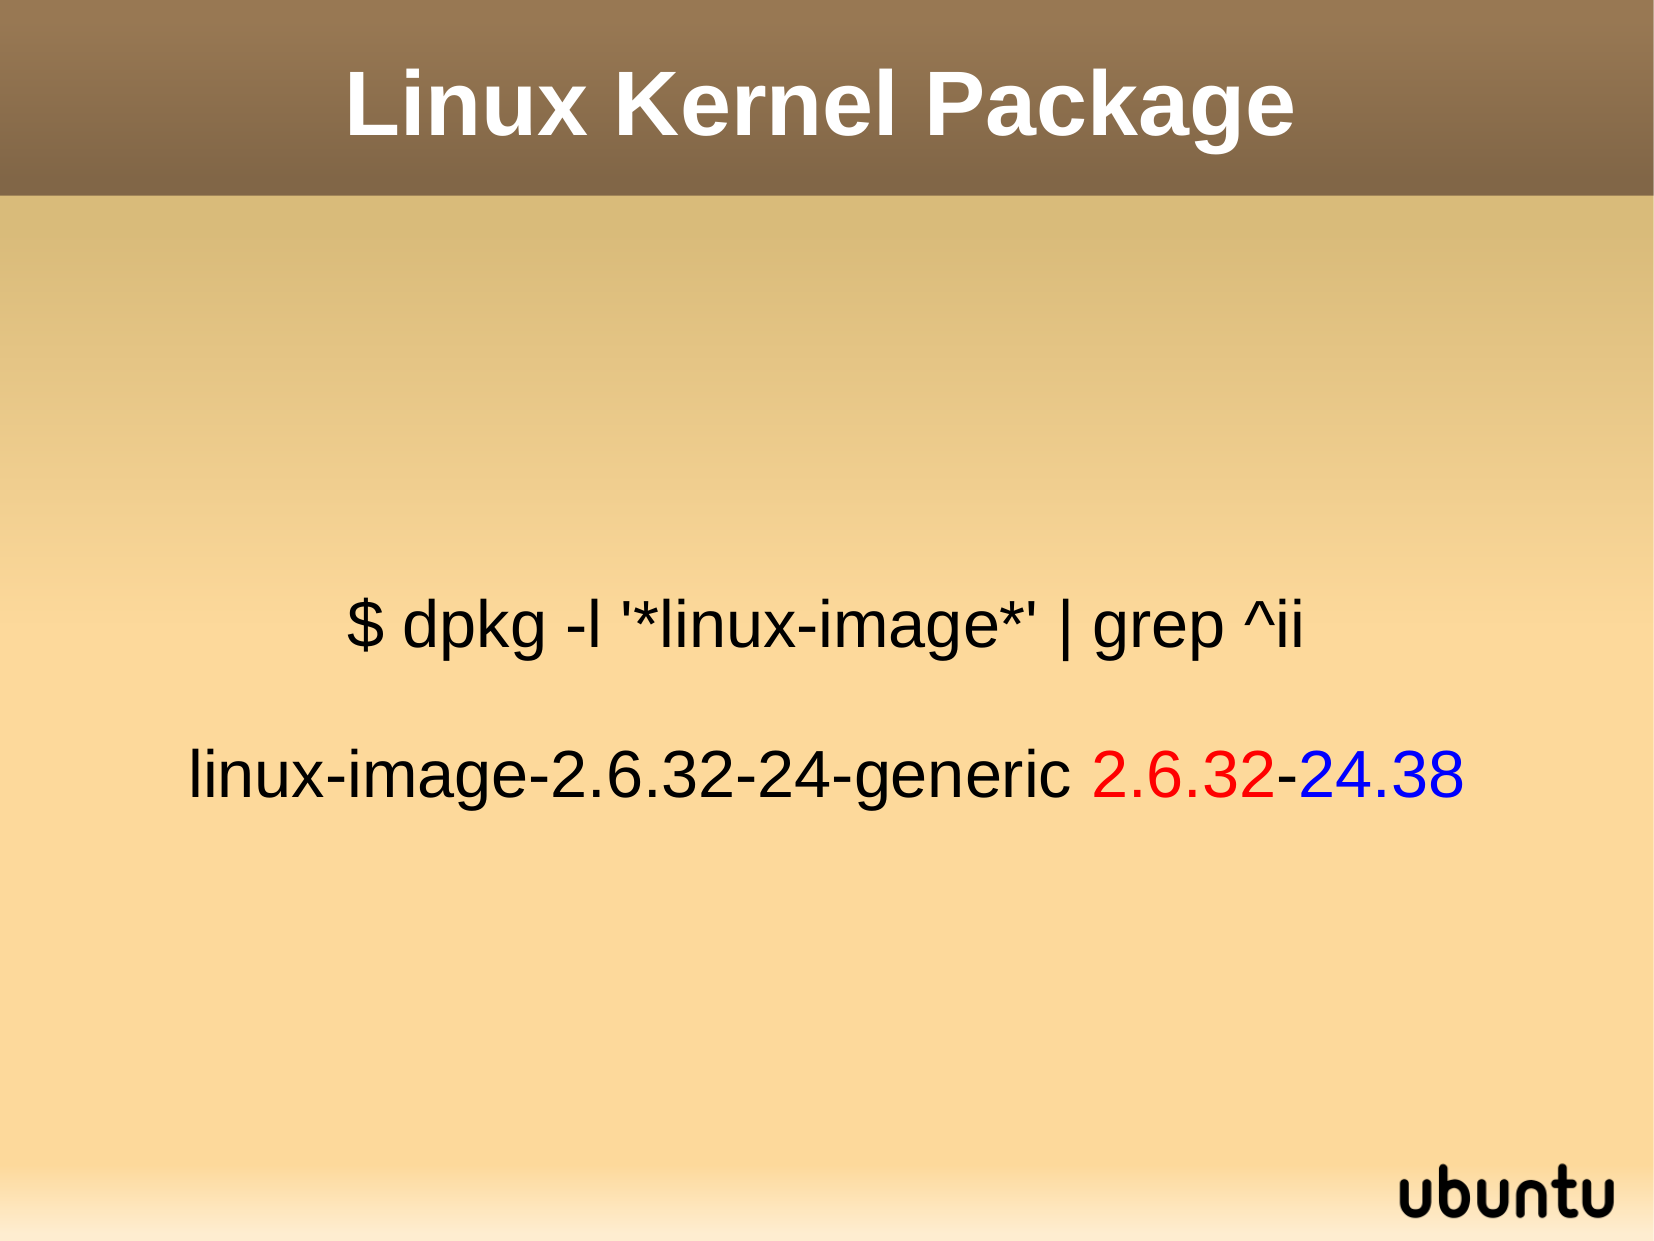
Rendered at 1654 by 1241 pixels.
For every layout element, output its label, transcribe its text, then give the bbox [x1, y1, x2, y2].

title Linux Kernel Package [76, 7, 1565, 200]
subtitle $ dpkg -l '*linux-image*' | grep ^ii linux-image-2.6.32-24-generic 2.6.32-24.38 [82, 297, 1571, 1102]
picture [0, 0, 1654, 1241]
